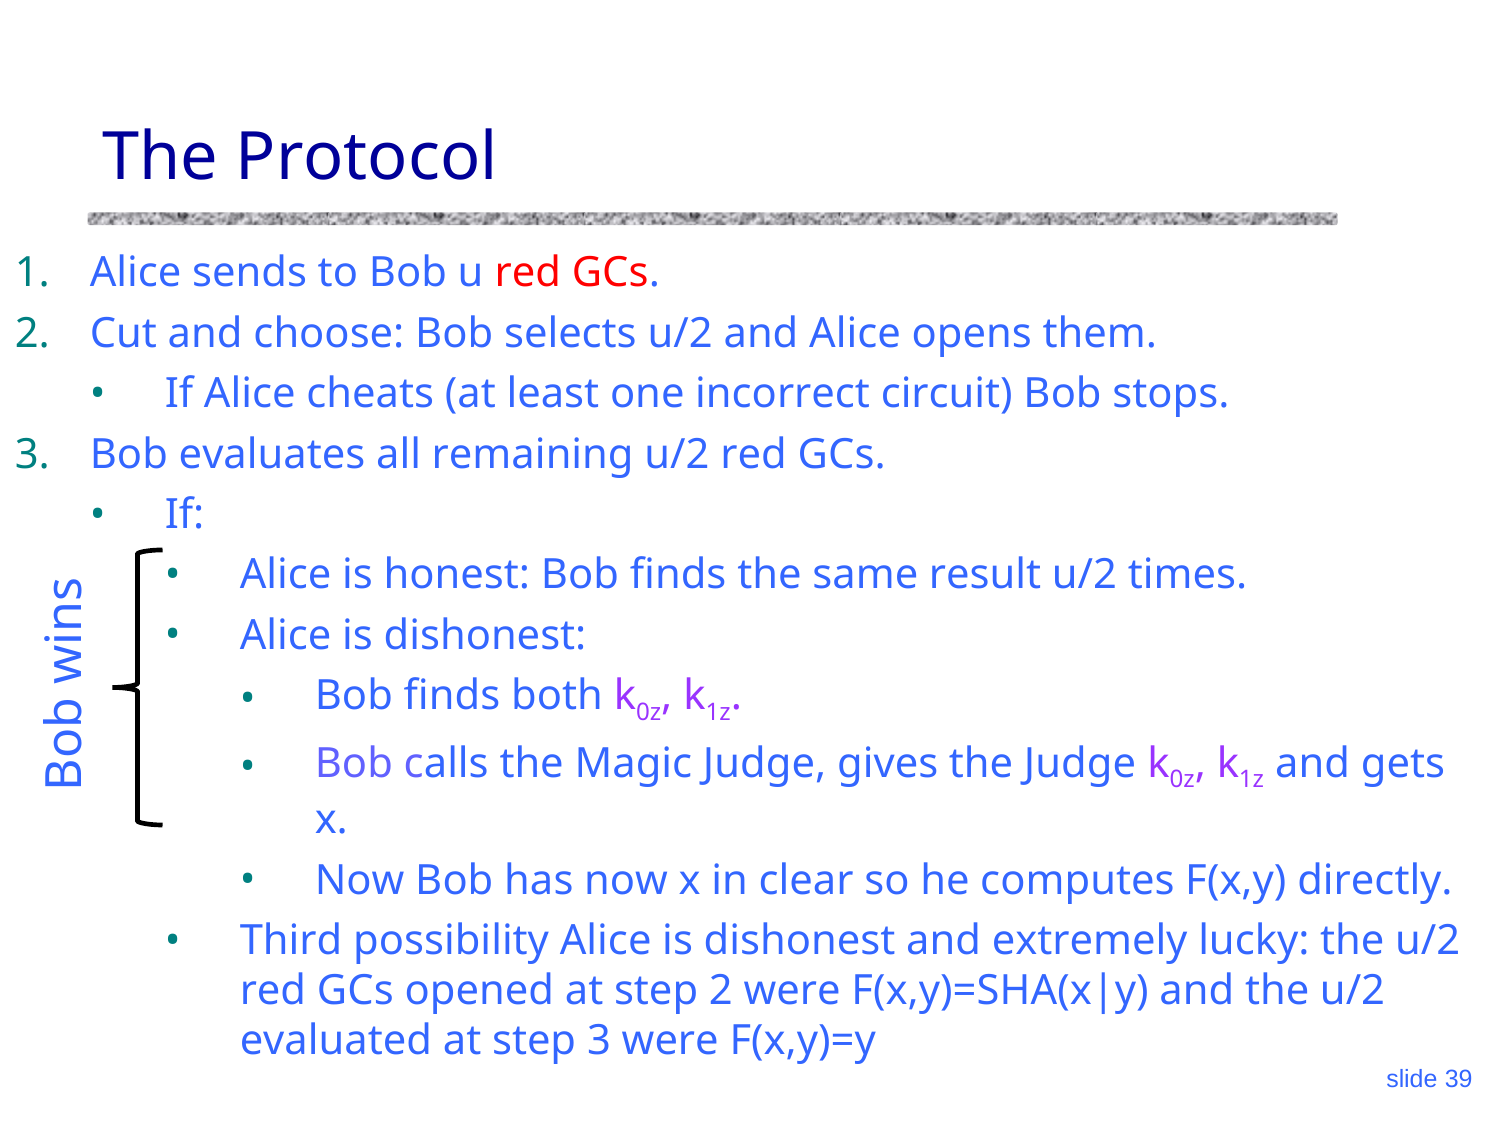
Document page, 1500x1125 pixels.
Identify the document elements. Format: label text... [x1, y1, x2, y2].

text_box [112, 549, 163, 826]
text_box Bob wins [24, 562, 100, 807]
text_box Alice sends to Bob u red GCs. Cut and choose: Bob selects u/2 and Alice opens them. If Alice cheats (at least one incorrect circuit) Bob stops. Bob evaluates all remaining u/2 red GCs. If: Alice is honest: Bob finds the same result u/2 times. Alice is dishonest: Bob finds both k0z, k1z. Bob calls the Magic Judge, gives the Judge k0z, k1z and gets x. Now Bob has now x in clear so he computes F(x,y) directly. Third possibility Alice is dishonest and extremely lucky: the u/2 red GCs opened at step 2 were F(x,y)=SHA(x|y) and the u/2 evaluated at step 3 were F(x,y)=y [0, 237, 1488, 1125]
picture [87, 212, 1338, 226]
text_box slide <number> [1174, 1025, 1488, 1101]
title The Protocol [87, 49, 1363, 201]
